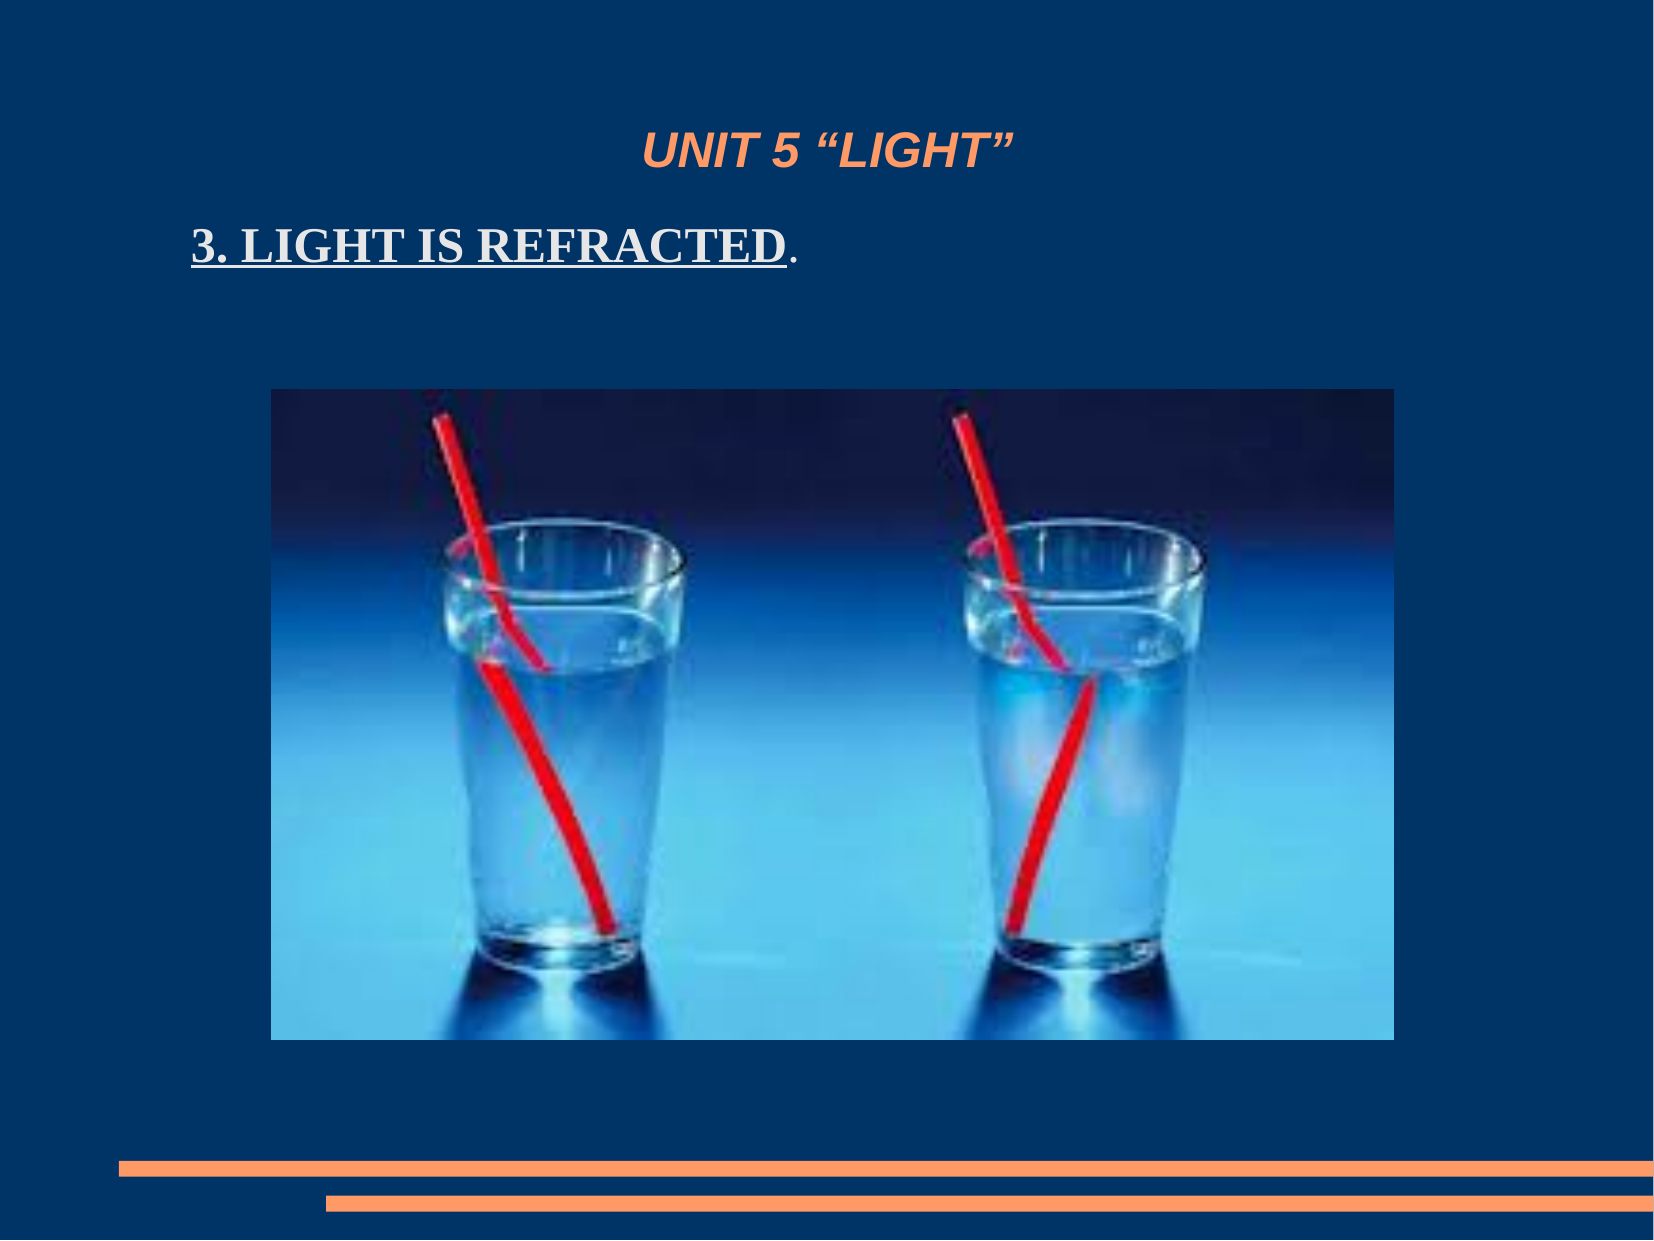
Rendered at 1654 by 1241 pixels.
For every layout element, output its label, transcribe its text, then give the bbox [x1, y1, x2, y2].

picture [271, 389, 1394, 1040]
title UNIT 5 “LIGHT” [121, 46, 1534, 217]
list 3. LIGHT IS REFRACTED. [120, 217, 1560, 1028]
